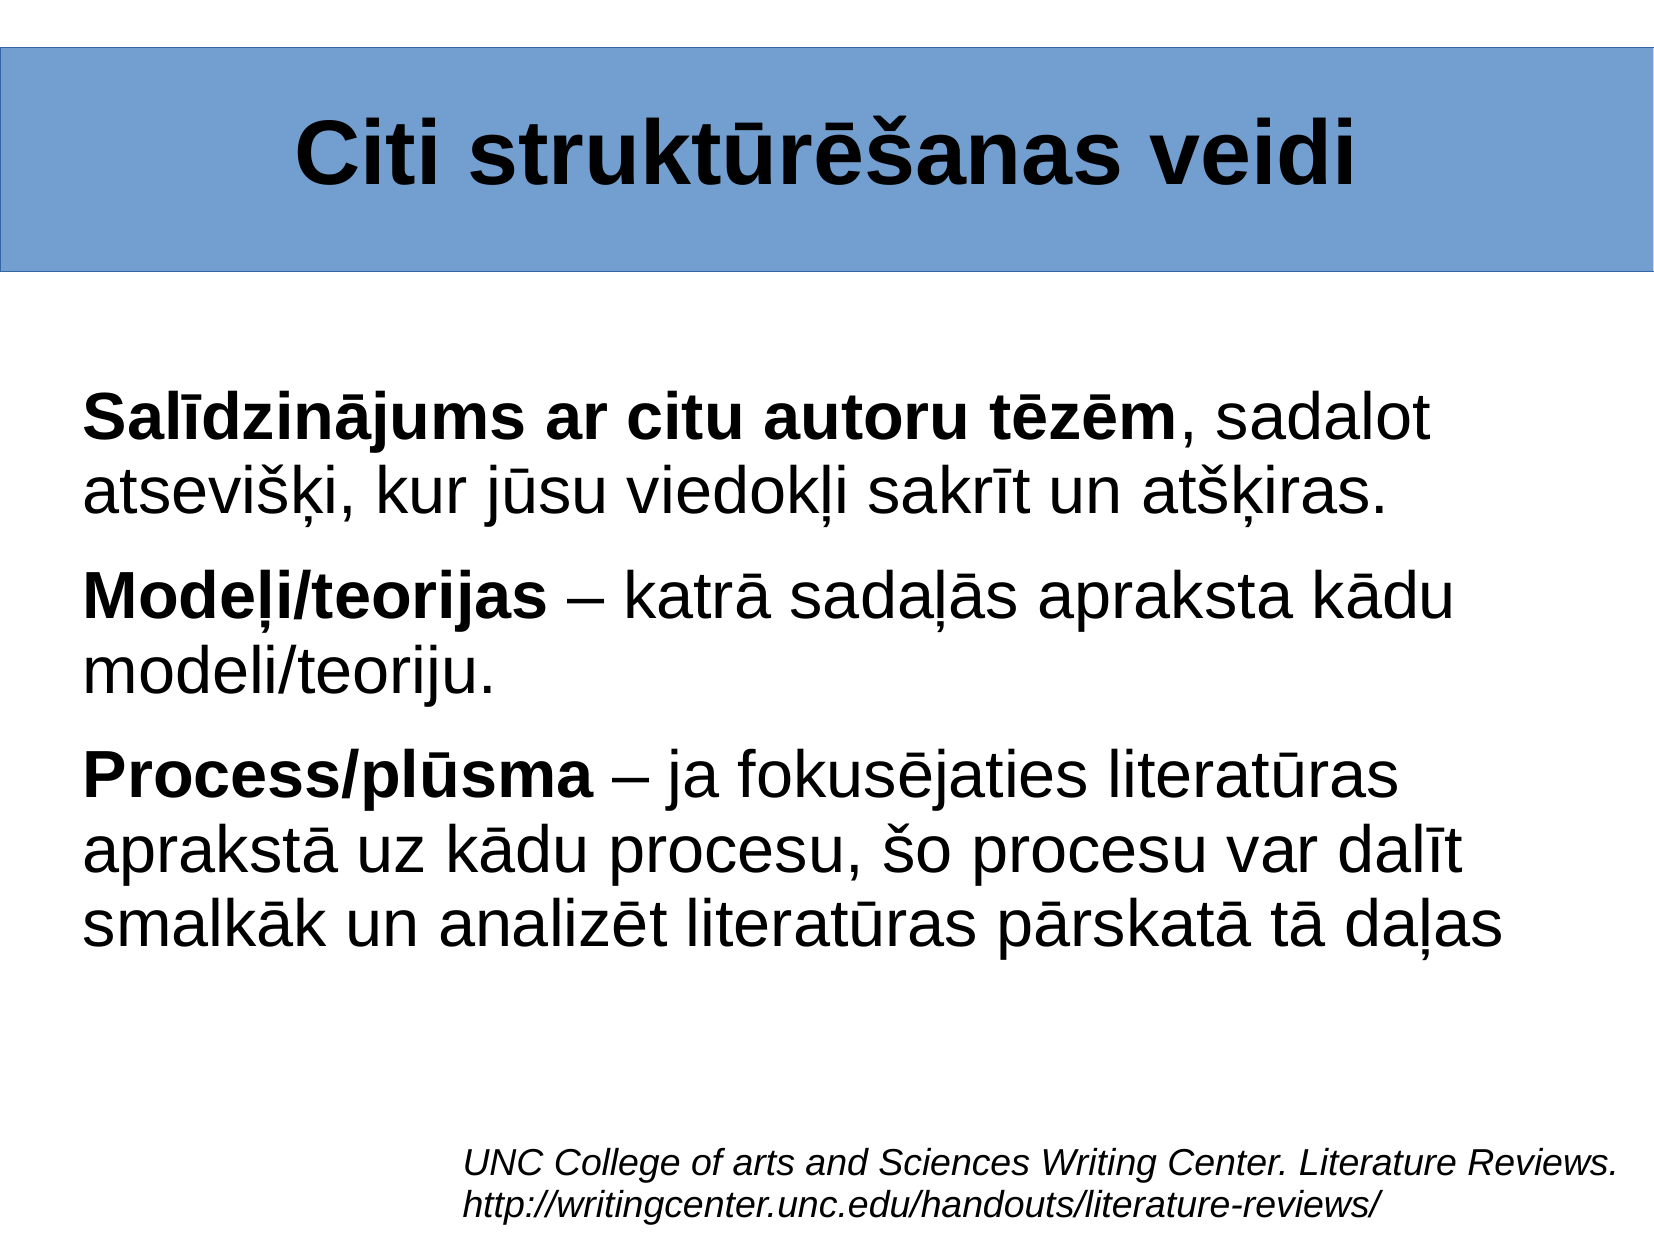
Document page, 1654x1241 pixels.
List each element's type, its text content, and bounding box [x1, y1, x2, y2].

text_box UNC College of arts and Sciences Writing Center. Literature Reviews. http://writingcenter.unc.edu/handouts/literature-reviews/ [447, 1133, 1646, 1233]
list Salīdzinājums ar citu autoru tēzēm, sadalot atsevišķi, kur jūsu viedokļi sakrīt un atšķiras. Modeļi/teorijas – katrā sadaļās apraksta kādu modeli/teoriju. Process/plūsma – ja fokusējaties literatūras aprakstā uz kādu procesu, šo procesu var dalīt smalkāk un analizēt literatūras pārskatā tā daļas [82, 378, 1619, 1099]
title Citi struktūrēšanas veidi [82, 49, 1571, 257]
text_box [0, 47, 1654, 272]
